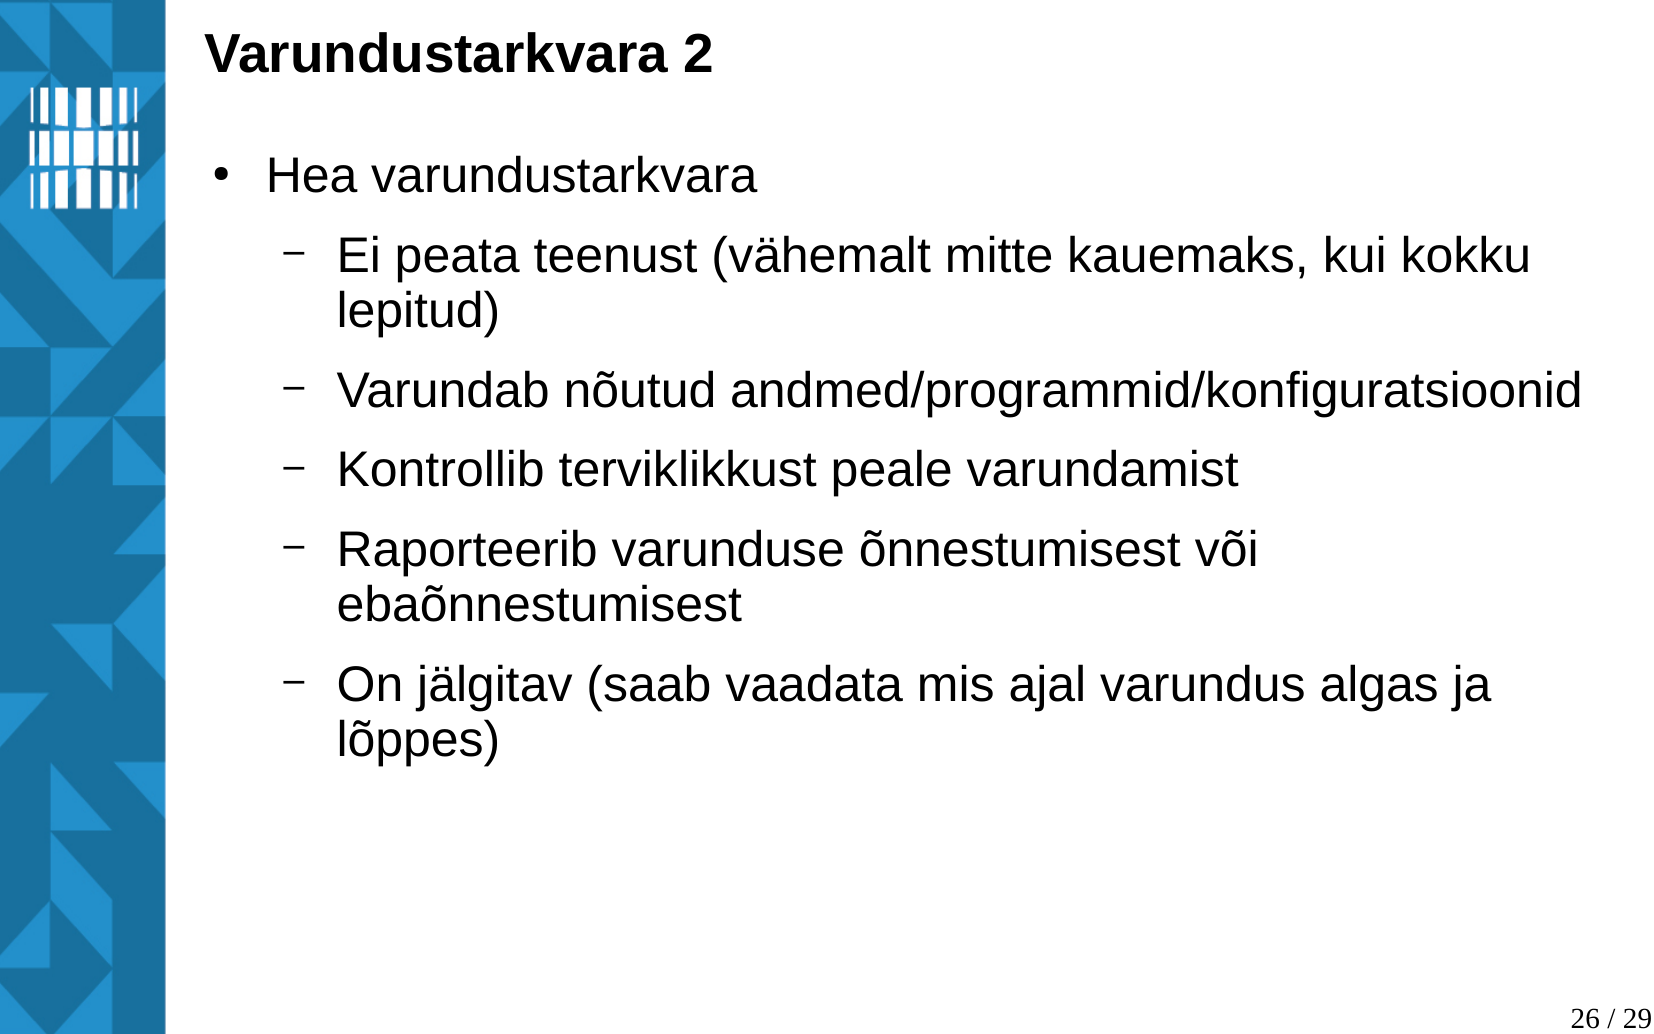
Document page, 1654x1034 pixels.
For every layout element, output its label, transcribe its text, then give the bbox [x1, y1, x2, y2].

title Varundustarkvara 2 [204, 11, 1548, 95]
list Hea varundustarkvara Ei peata teenust (vähemalt mitte kauemaks, kui kokku lepitud) Varundab nõutud andmed/programmid/konfiguratsioonid Kontrollib terviklikkust peale varundamist Raporteerib varunduse õnnestumisest või ebaõnnestumisest On jälgitav (saab vaadata mis ajal varundus algas ja lõppes) [194, 147, 1625, 945]
